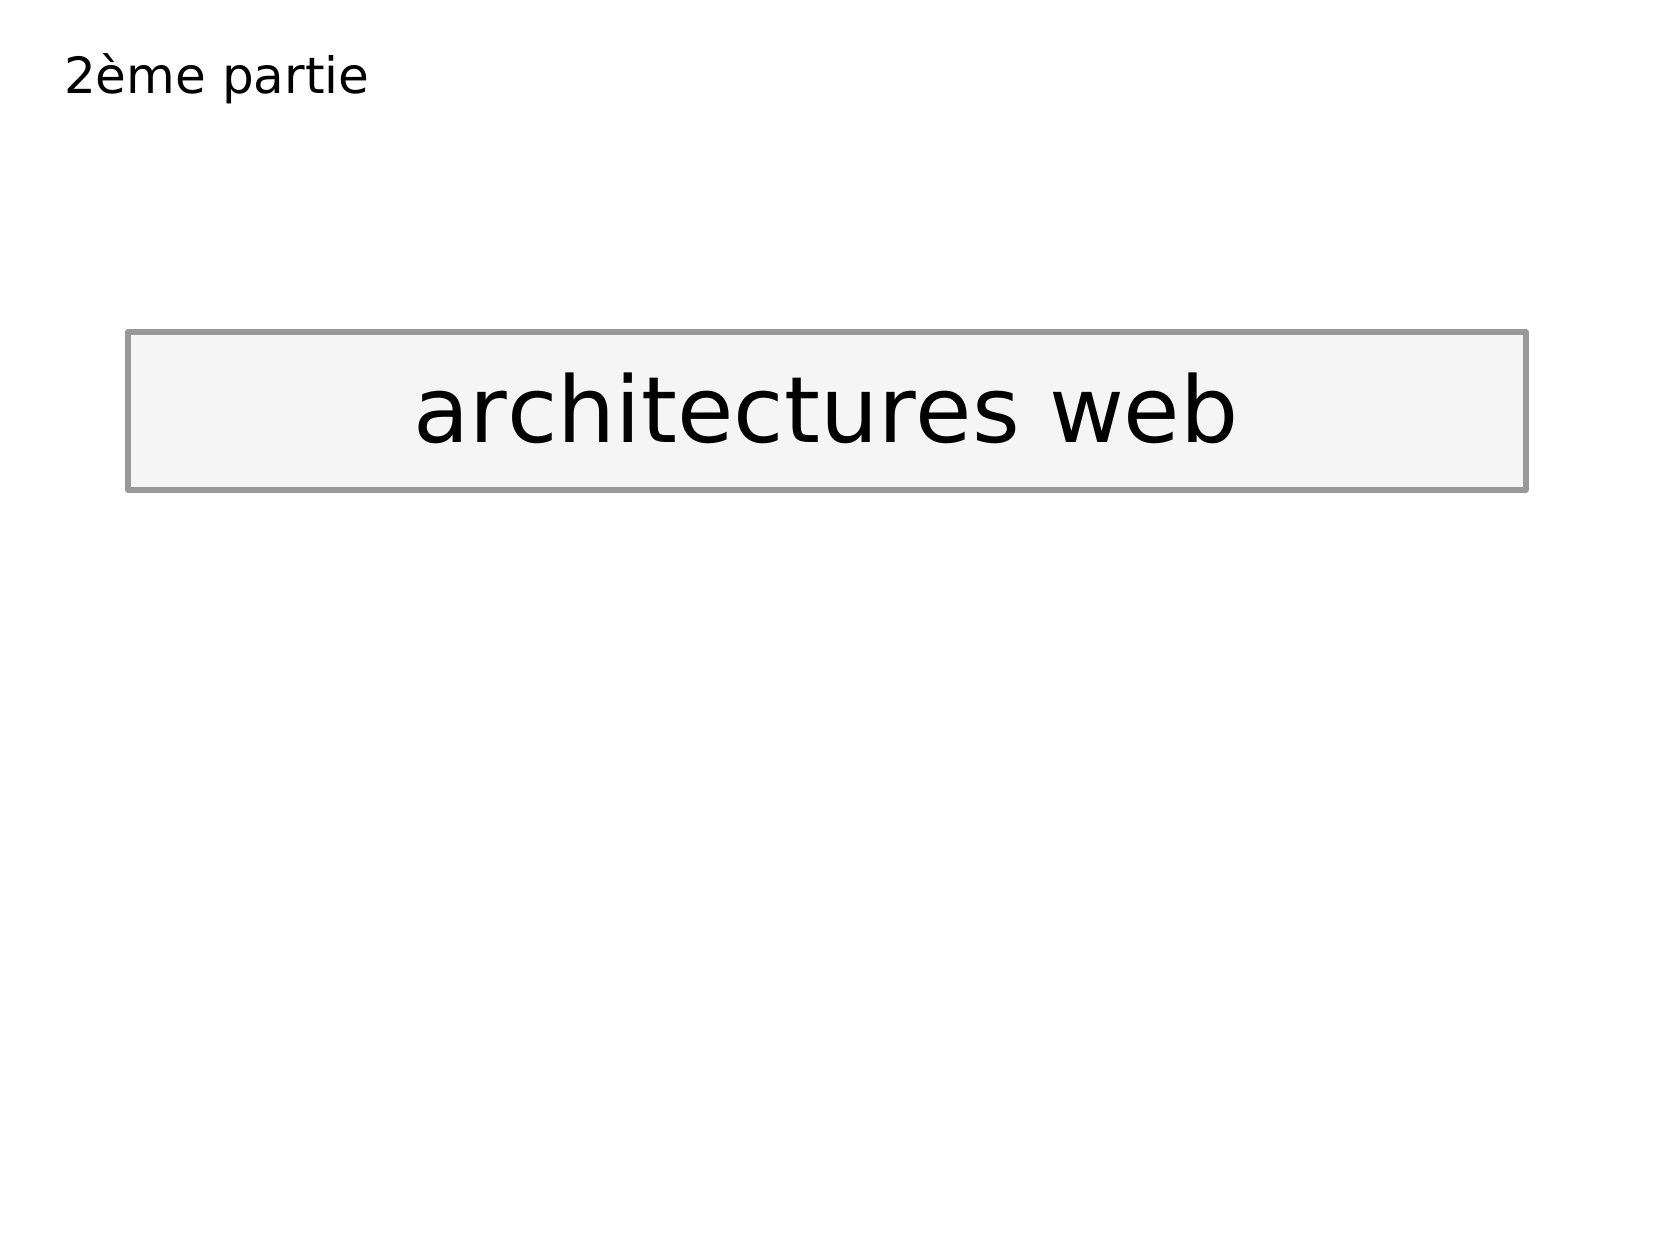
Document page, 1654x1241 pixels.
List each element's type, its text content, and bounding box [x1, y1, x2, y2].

title architectures web [136, 347, 1518, 473]
text_box [127, 331, 1526, 490]
text_box 2ème partie [43, 47, 391, 106]
